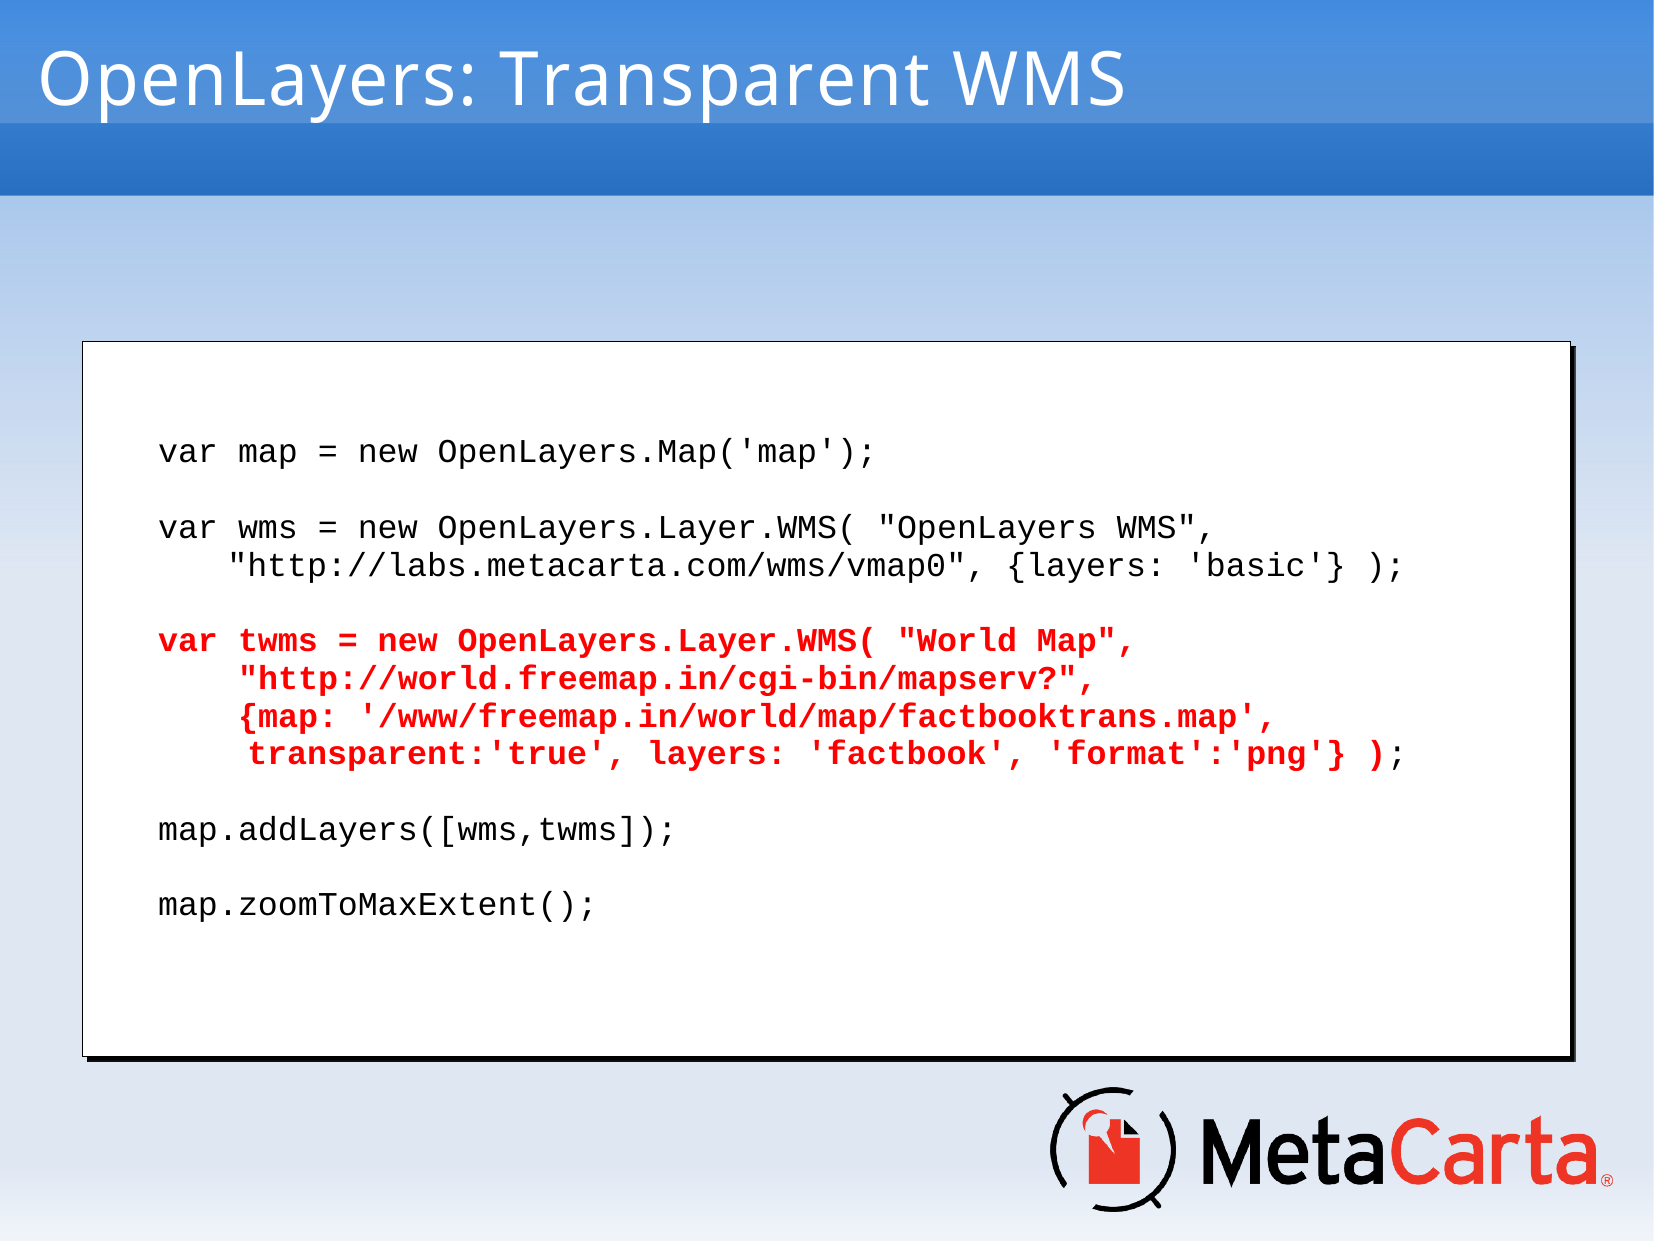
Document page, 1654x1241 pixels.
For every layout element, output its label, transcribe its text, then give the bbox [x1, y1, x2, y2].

title OpenLayers: Transparent WMS [37, 2, 1463, 151]
subtitle var map = new OpenLayers.Map('map'); var wms = new OpenLayers.Layer.WMS( "OpenLayers WMS", "http://labs.metacarta.com/wms/vmap0", {layers: 'basic'} ); var twms = new OpenLayers.Layer.WMS( "World Map", "http://world.freemap.in/cgi-bin/mapserv?", {map: '/www/freemap.in/world/map/factbooktrans.map', transparent:'true', layers: 'factbook', 'format':'png'} ); map.addLayers([wms,twms]); map.zoomToMaxExtent(); [82, 341, 1571, 1057]
picture [0, 0, 1654, 1241]
